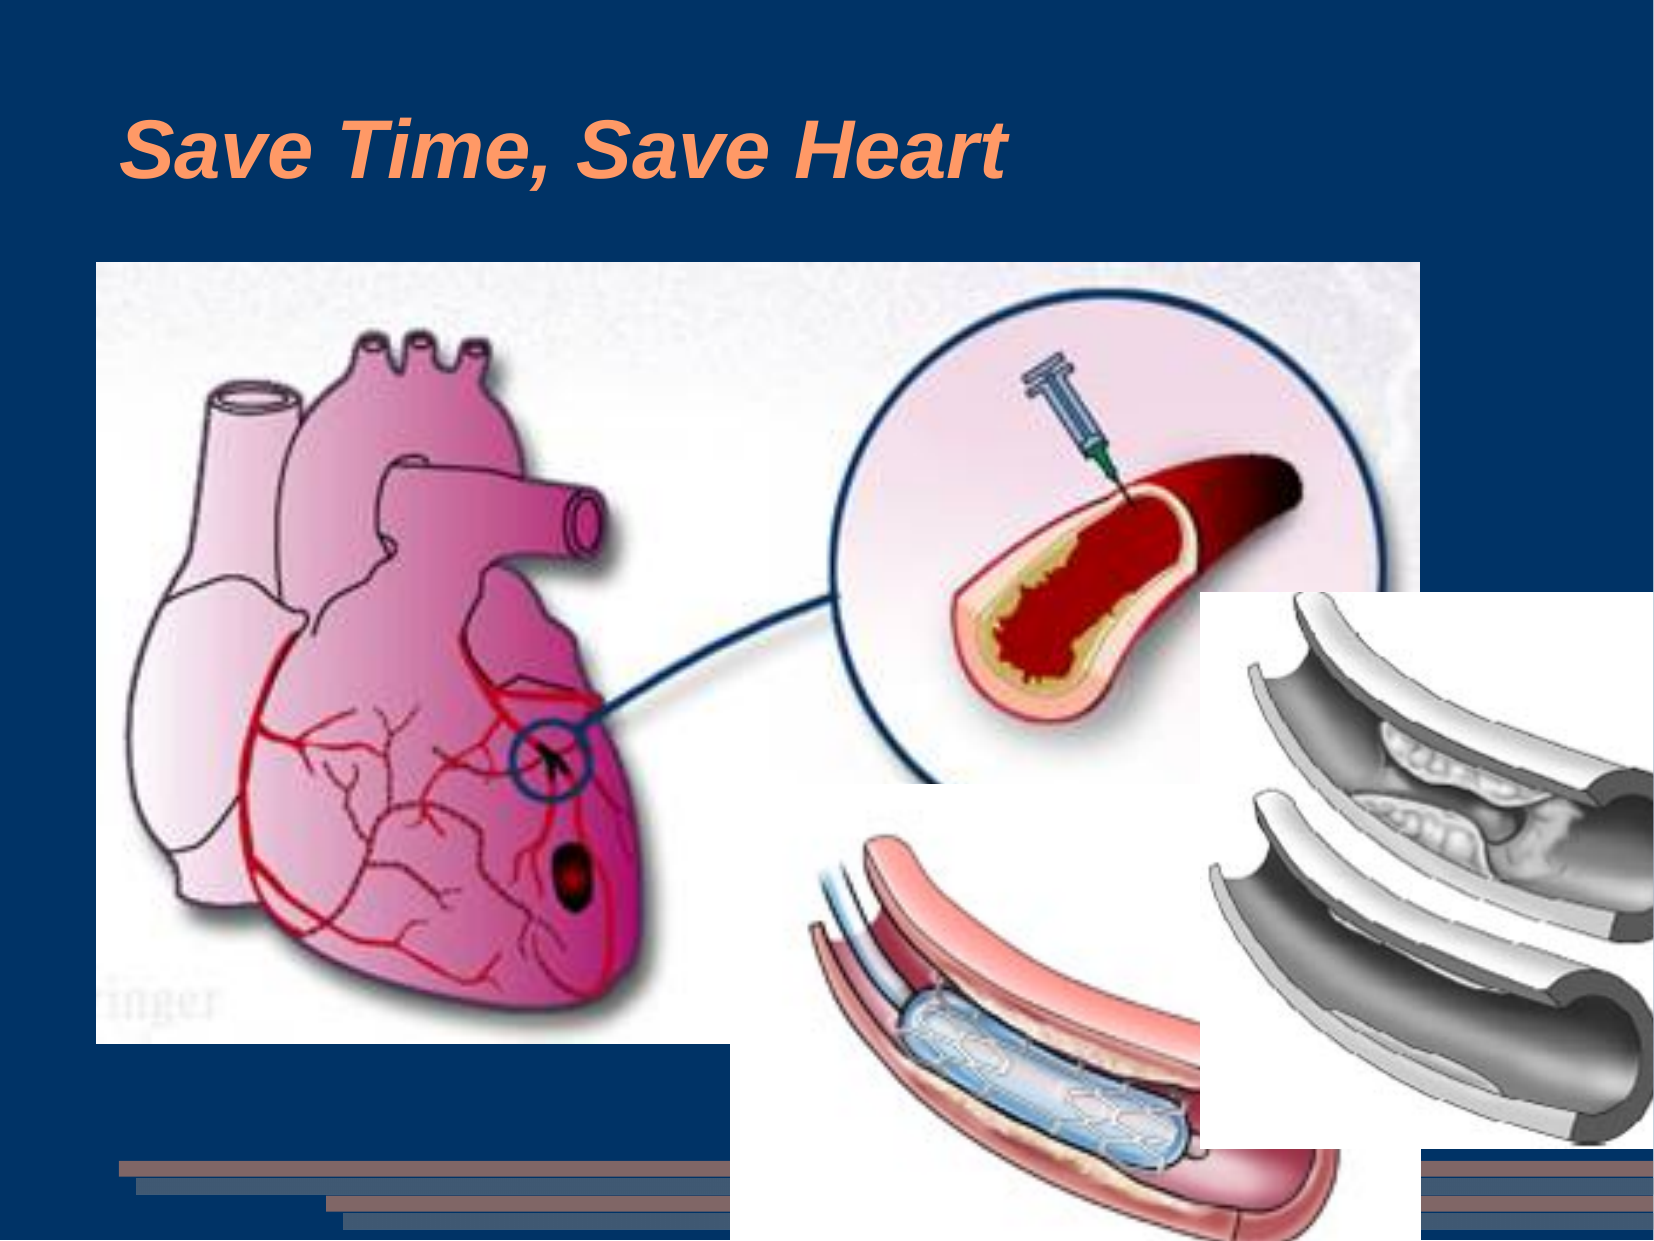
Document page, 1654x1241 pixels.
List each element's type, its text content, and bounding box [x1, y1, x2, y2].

title Save Time, Save Heart [119, 46, 1532, 254]
picture [96, 262, 1654, 1241]
